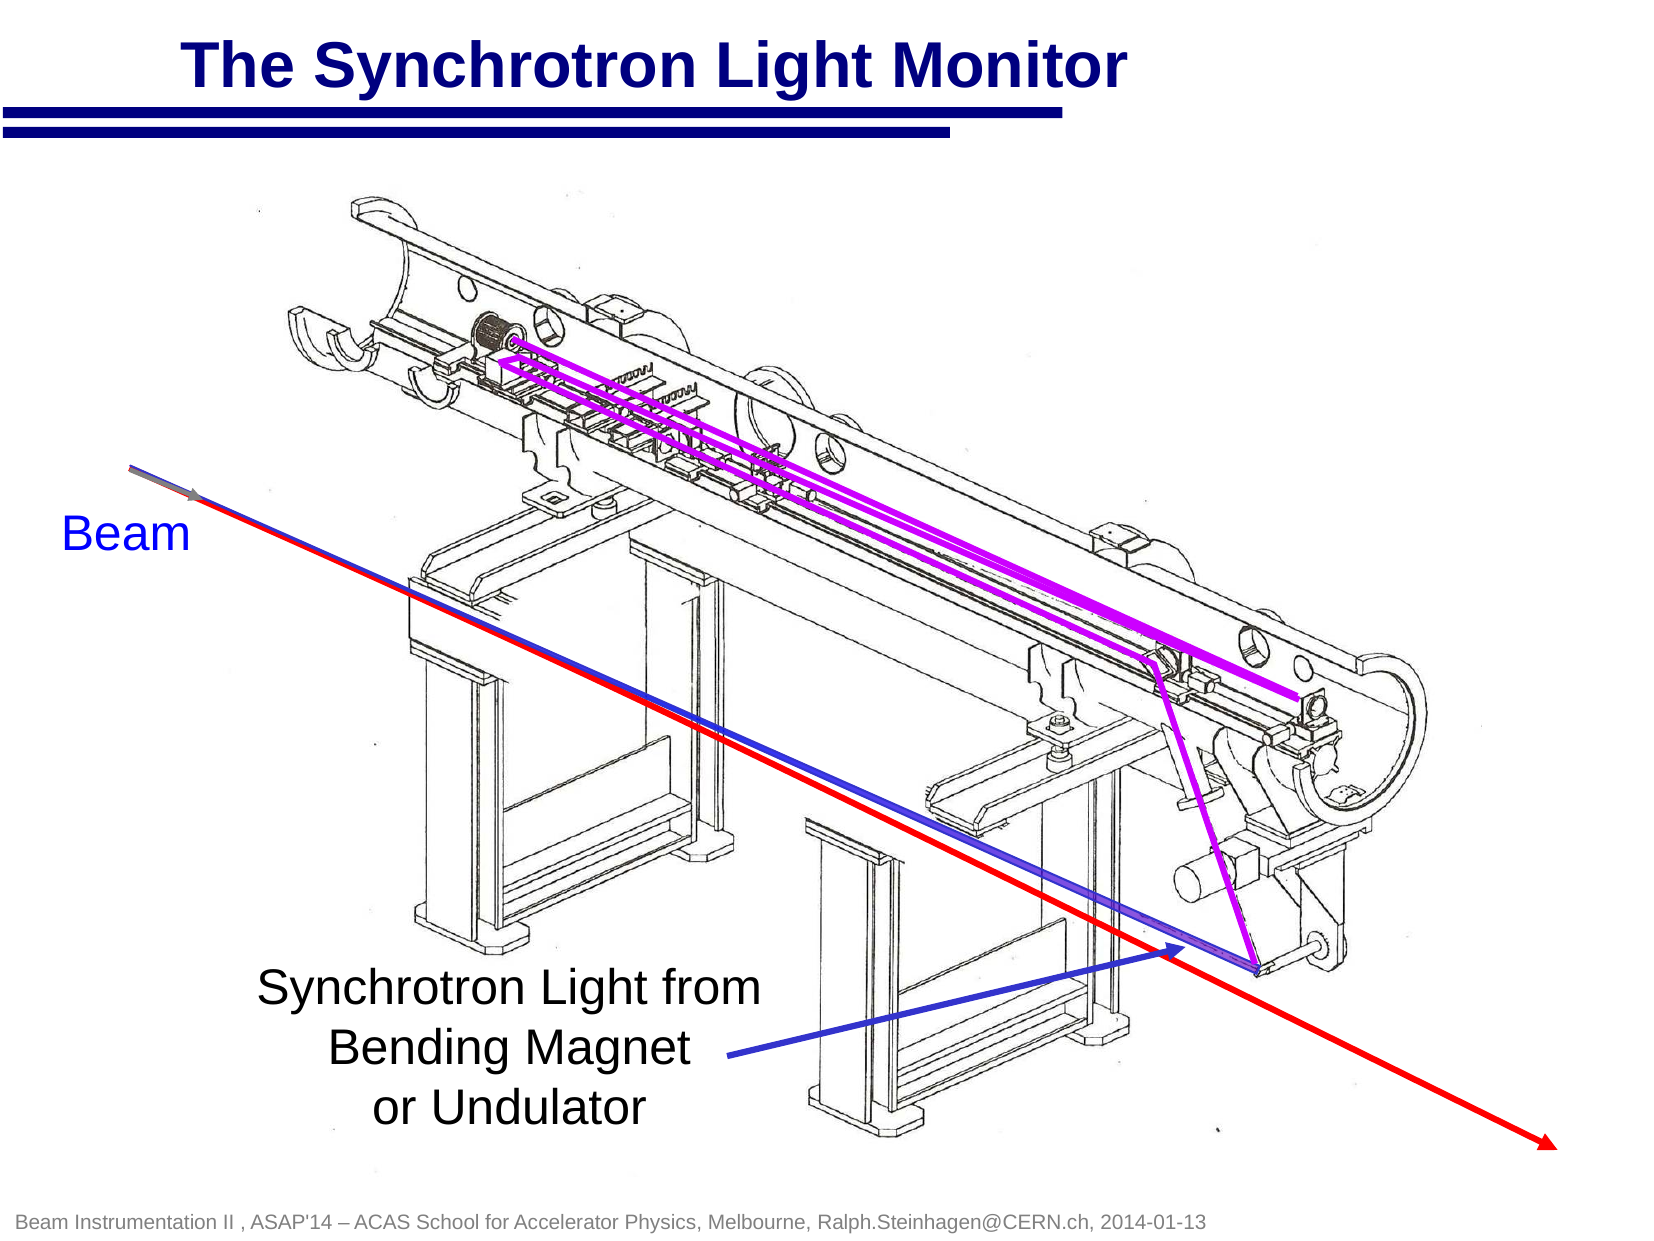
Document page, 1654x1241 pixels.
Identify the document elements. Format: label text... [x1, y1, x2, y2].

picture [216, 184, 1482, 1108]
title The Synchrotron Light Monitor [165, 0, 1323, 124]
text_box Beam [45, 493, 207, 568]
text_box [207, 499, 1260, 974]
text_box [129, 465, 156, 477]
picture [216, 511, 1482, 1177]
text_box Synchrotron Light from Bending Magnet or Undulator [241, 947, 778, 1143]
